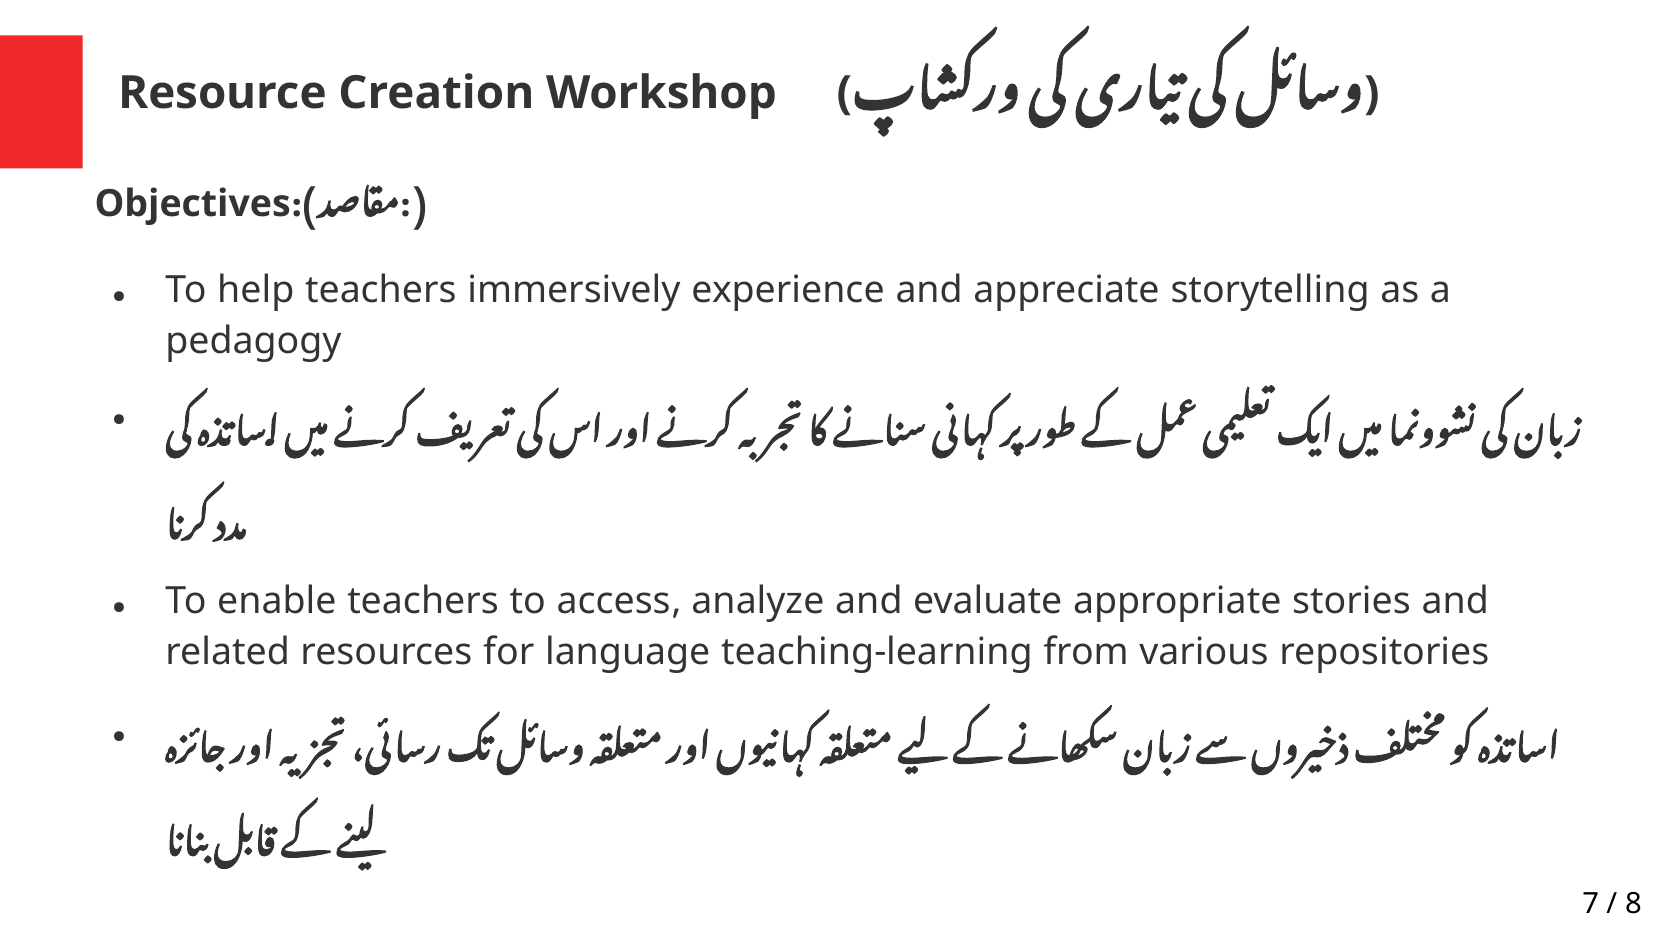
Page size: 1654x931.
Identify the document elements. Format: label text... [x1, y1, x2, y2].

title Resource Creation Workshop (وسائل کی تیاری کی ورکشاپ) [118, 0, 1571, 144]
list Objectives:(مقاصد:) To help teachers immersively experience and appreciate storytelling as a pedagogy زبان کی نشوونما میں ایک تعلیمی عمل کے طور پر کہانی سنانے کا تجربہ کرنے اور اس کی تعریف کرنے میں اساتذہ کی مدد کرنا To enable teachers to access, analyze and evaluate appropriate stories and related resources for language teaching-learning from various repositories اساتذہ کو مختلف ذخیروں سے زبان سکھانے کے لیے متعلقہ کہانیوں اور متعلقہ وسائل تک رسائی، تجزیہ اور جائزہ لینے کے قابل بنانا [94, 144, 1607, 931]
